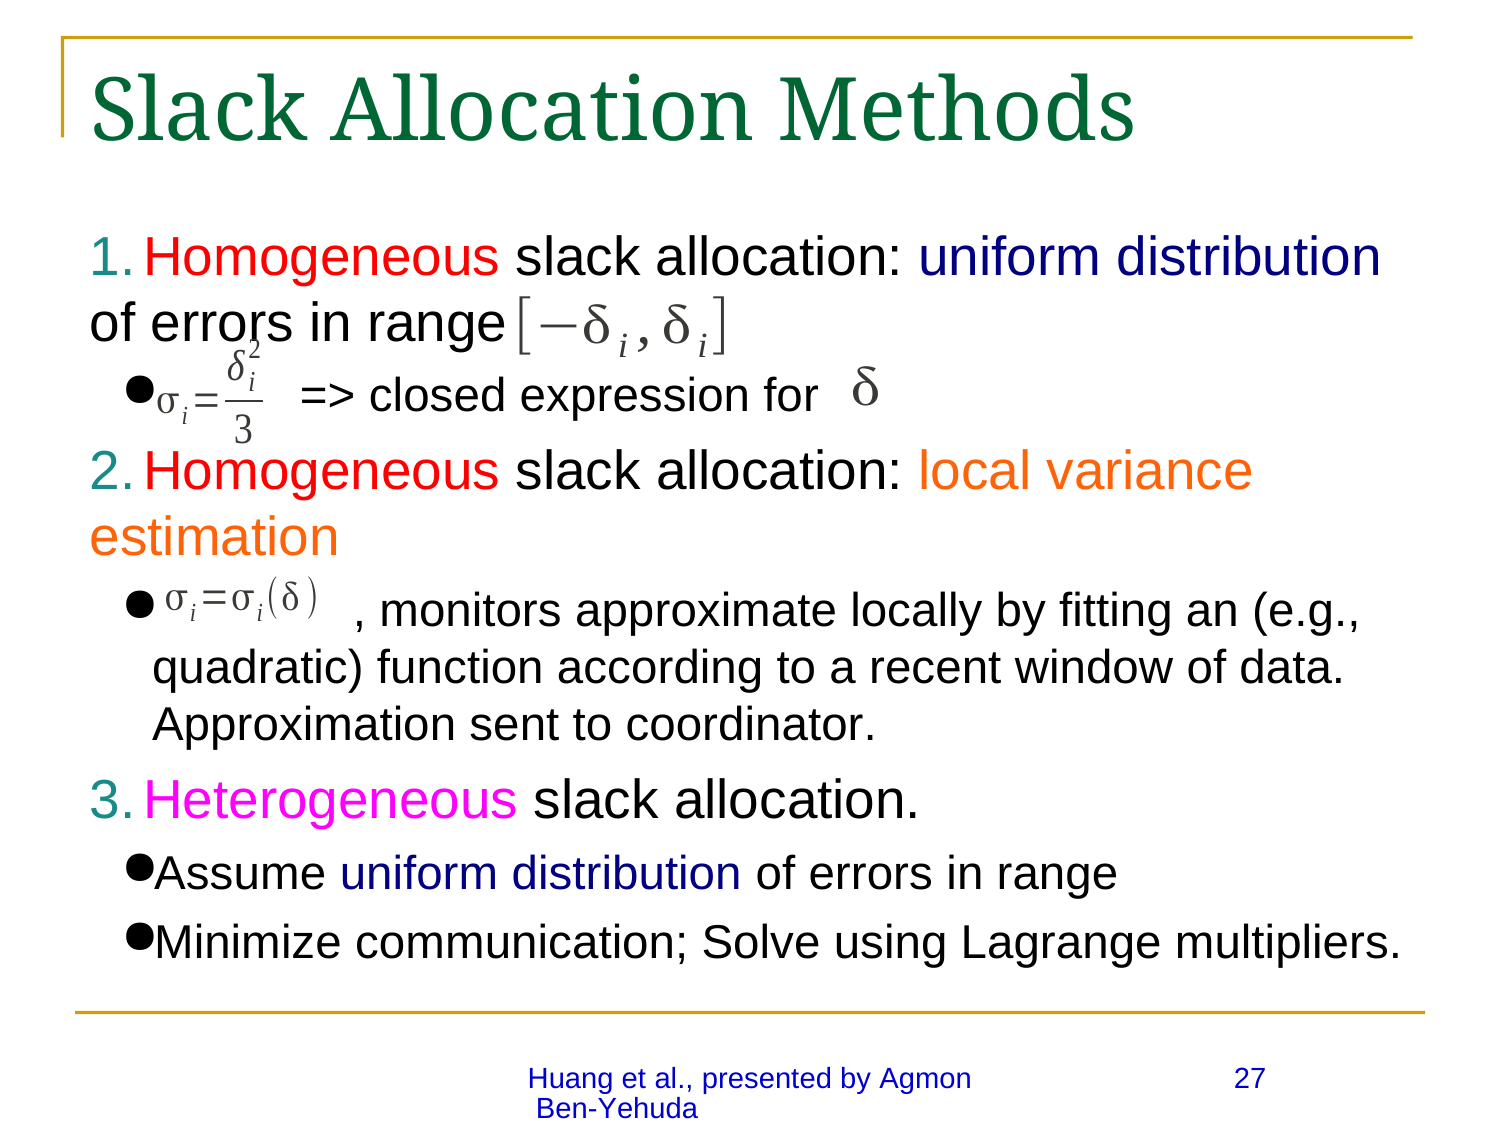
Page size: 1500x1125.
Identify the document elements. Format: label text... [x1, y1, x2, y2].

chart [154, 572, 330, 627]
chart [496, 281, 754, 367]
list Homogeneous slack allocation: uniform distribution of errors in range => closed expression for Homogeneous slack allocation: local variance estimation , monitors approximate locally by fitting an (e.g., quadratic) function according to a recent window of data. Approximation sent to coordinator. Heterogeneous slack allocation. Assume uniform distribution of errors in range Minimize communication; Solve using Lagrange multipliers. [75, 212, 1426, 1013]
title Slack Allocation Methods [75, 45, 1426, 212]
chart [831, 343, 911, 423]
chart [145, 334, 278, 454]
